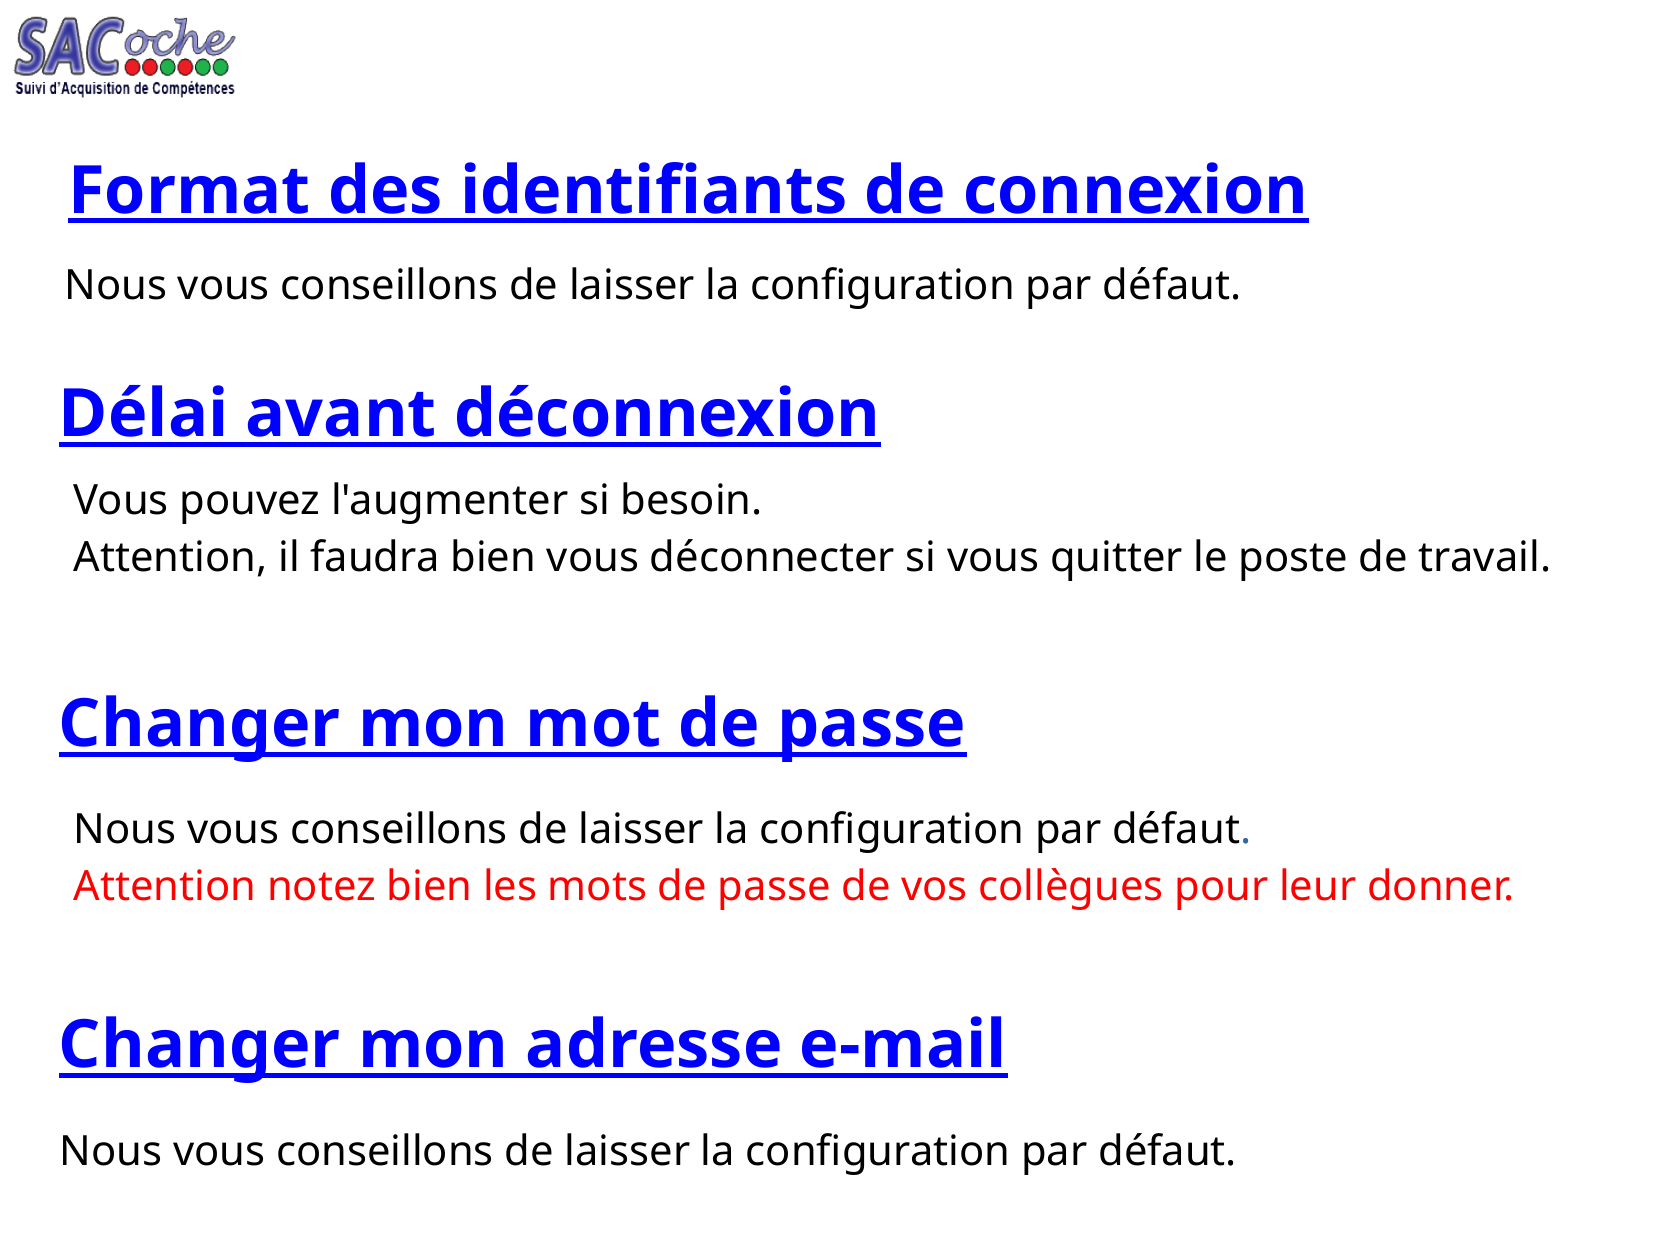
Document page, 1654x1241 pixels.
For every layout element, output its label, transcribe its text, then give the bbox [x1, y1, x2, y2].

title Délai avant déconnexion [59, 359, 1111, 462]
text_box Nous vous conseillons de laisser la configuration par défaut. [49, 247, 1267, 321]
title Changer mon mot de passe [59, 652, 1111, 790]
text_box Nous vous conseillons de laisser la configuration par défaut. [44, 1113, 1262, 1187]
title Changer mon adresse e-mail [59, 990, 1111, 1094]
text_box Vous pouvez l'augmenter si besoin. Attention, il faudra bien vous déconnecter si vous quitter le poste de travail. [59, 462, 1571, 652]
picture [10, 13, 239, 99]
title Format des identifiants de connexion [68, 135, 1344, 239]
text_box Nous vous conseillons de laisser la configuration par défaut. Attention notez bien les mots de passe de vos collègues pour leur donner. [59, 790, 1577, 931]
